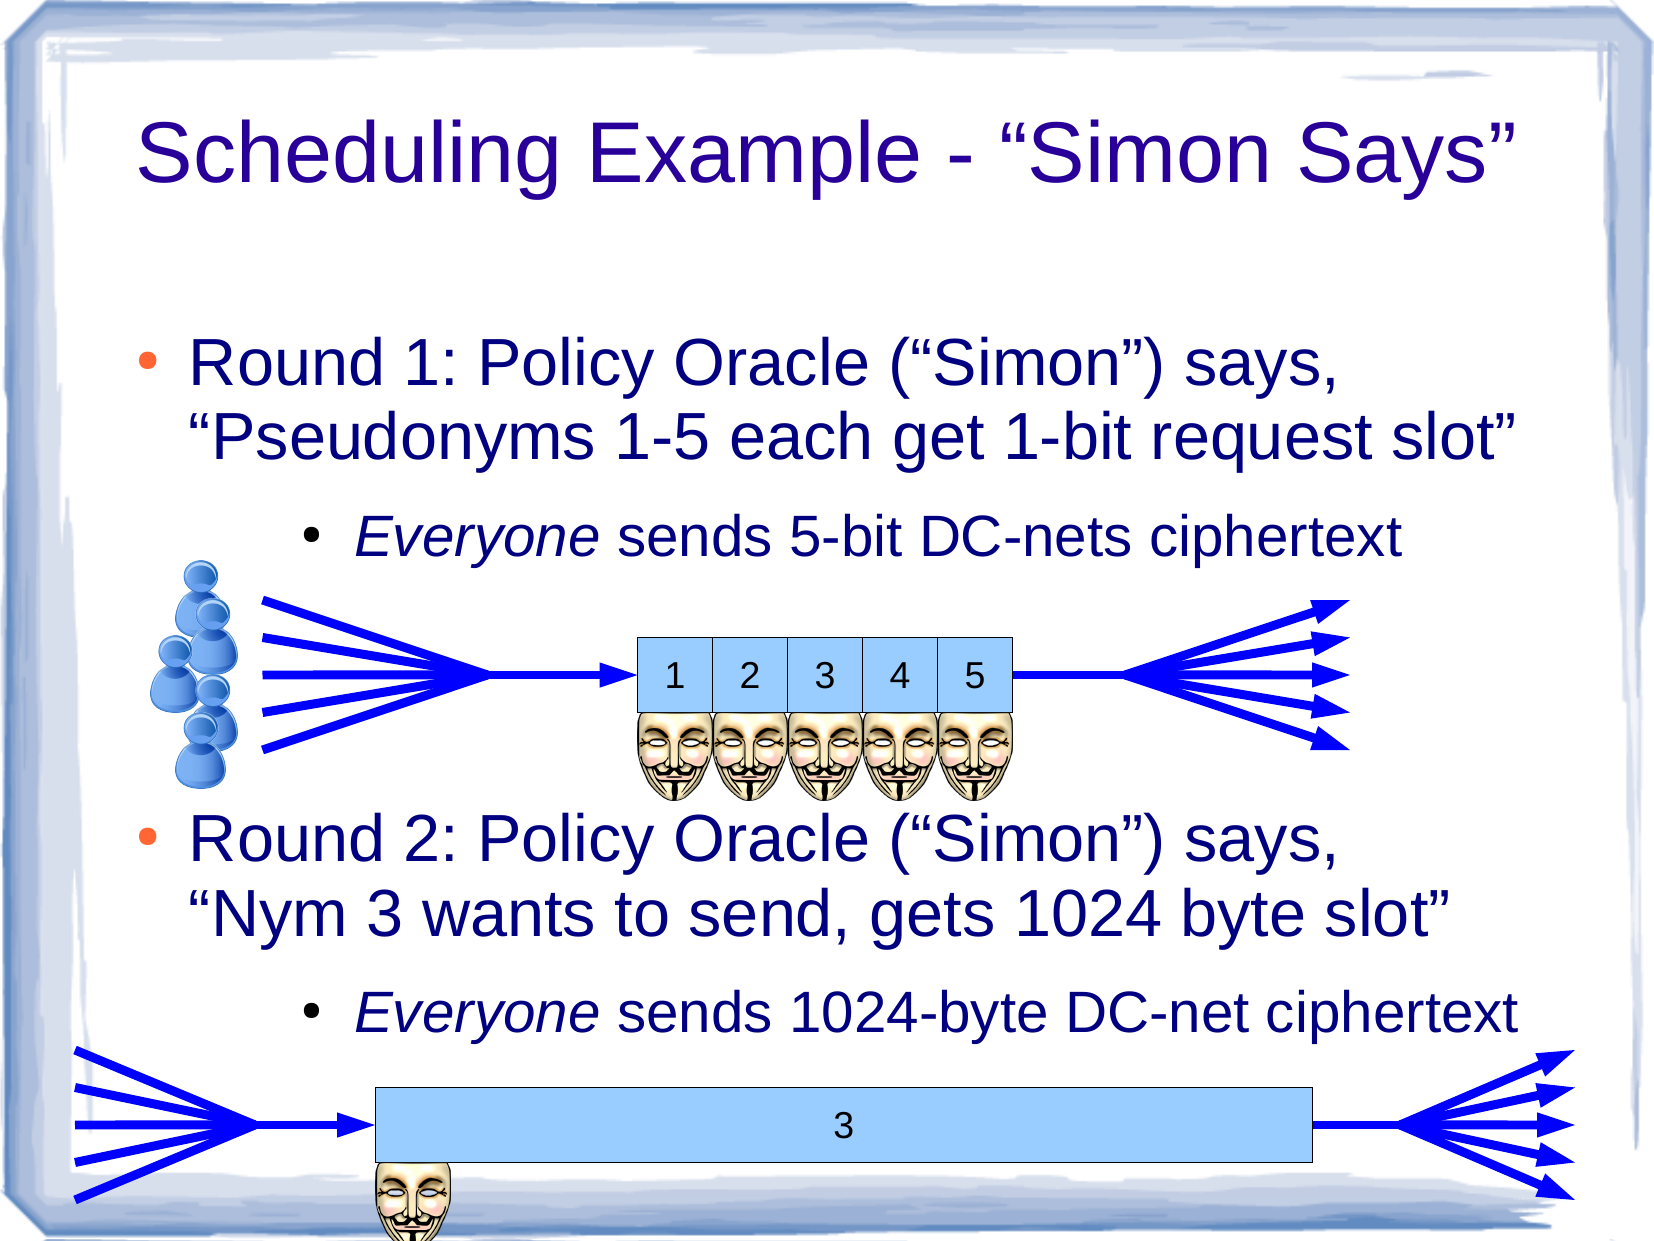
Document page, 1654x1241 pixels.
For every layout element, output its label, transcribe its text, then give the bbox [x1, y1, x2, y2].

text_box 1 [637, 637, 712, 712]
text_box 2 [712, 637, 787, 712]
title Scheduling Example - “Simon Says” [82, 49, 1571, 257]
text_box 4 [862, 637, 937, 712]
text_box 3 [375, 1087, 1313, 1163]
picture [0, 0, 1654, 1241]
text_box 3 [787, 637, 862, 712]
list Round 1: Policy Oracle (“Simon”) says, “Pseudonyms 1-5 each get 1-bit request slot” Everyone sends 5-bit DC-nets ciphertext Round 2: Policy Oracle (“Simon”) says, “Nym 3 wants to send, gets 1024 byte slot” Everyone sends 1024-byte DC-net ciphertext [118, 324, 1571, 1044]
text_box 5 [937, 637, 1013, 712]
